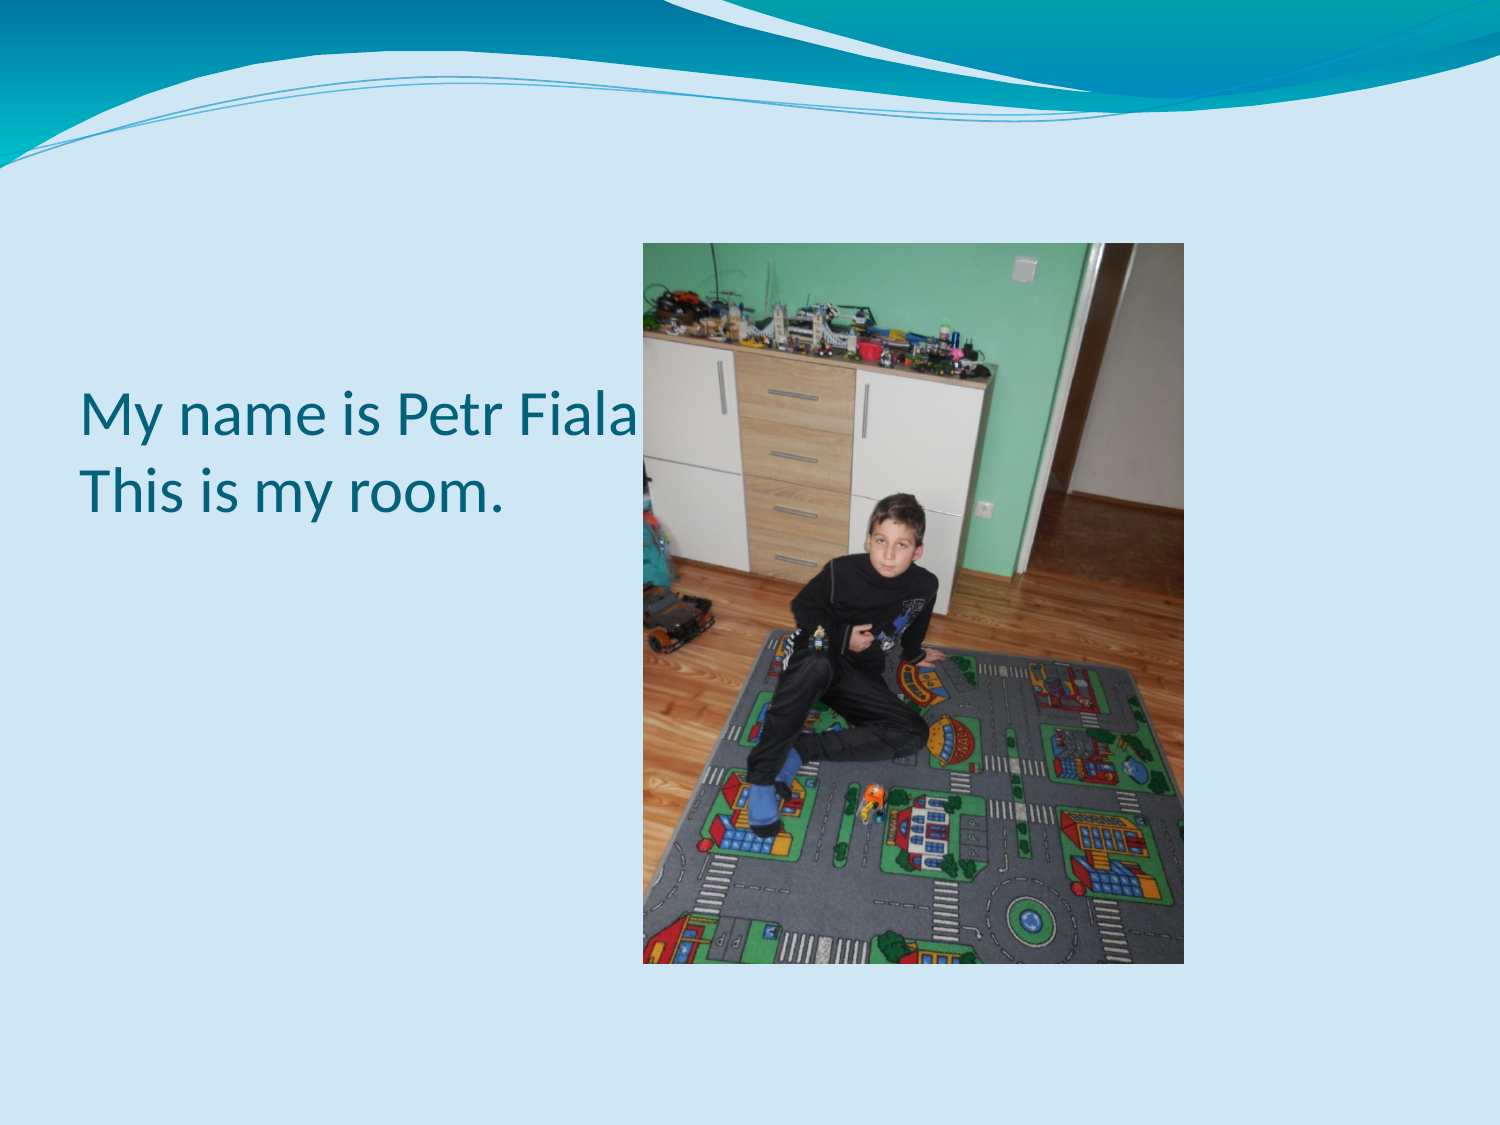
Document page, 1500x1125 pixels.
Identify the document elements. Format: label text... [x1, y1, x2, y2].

title My name is Petr Fiala This is my room. [64, 113, 1415, 408]
picture [643, 243, 1184, 964]
